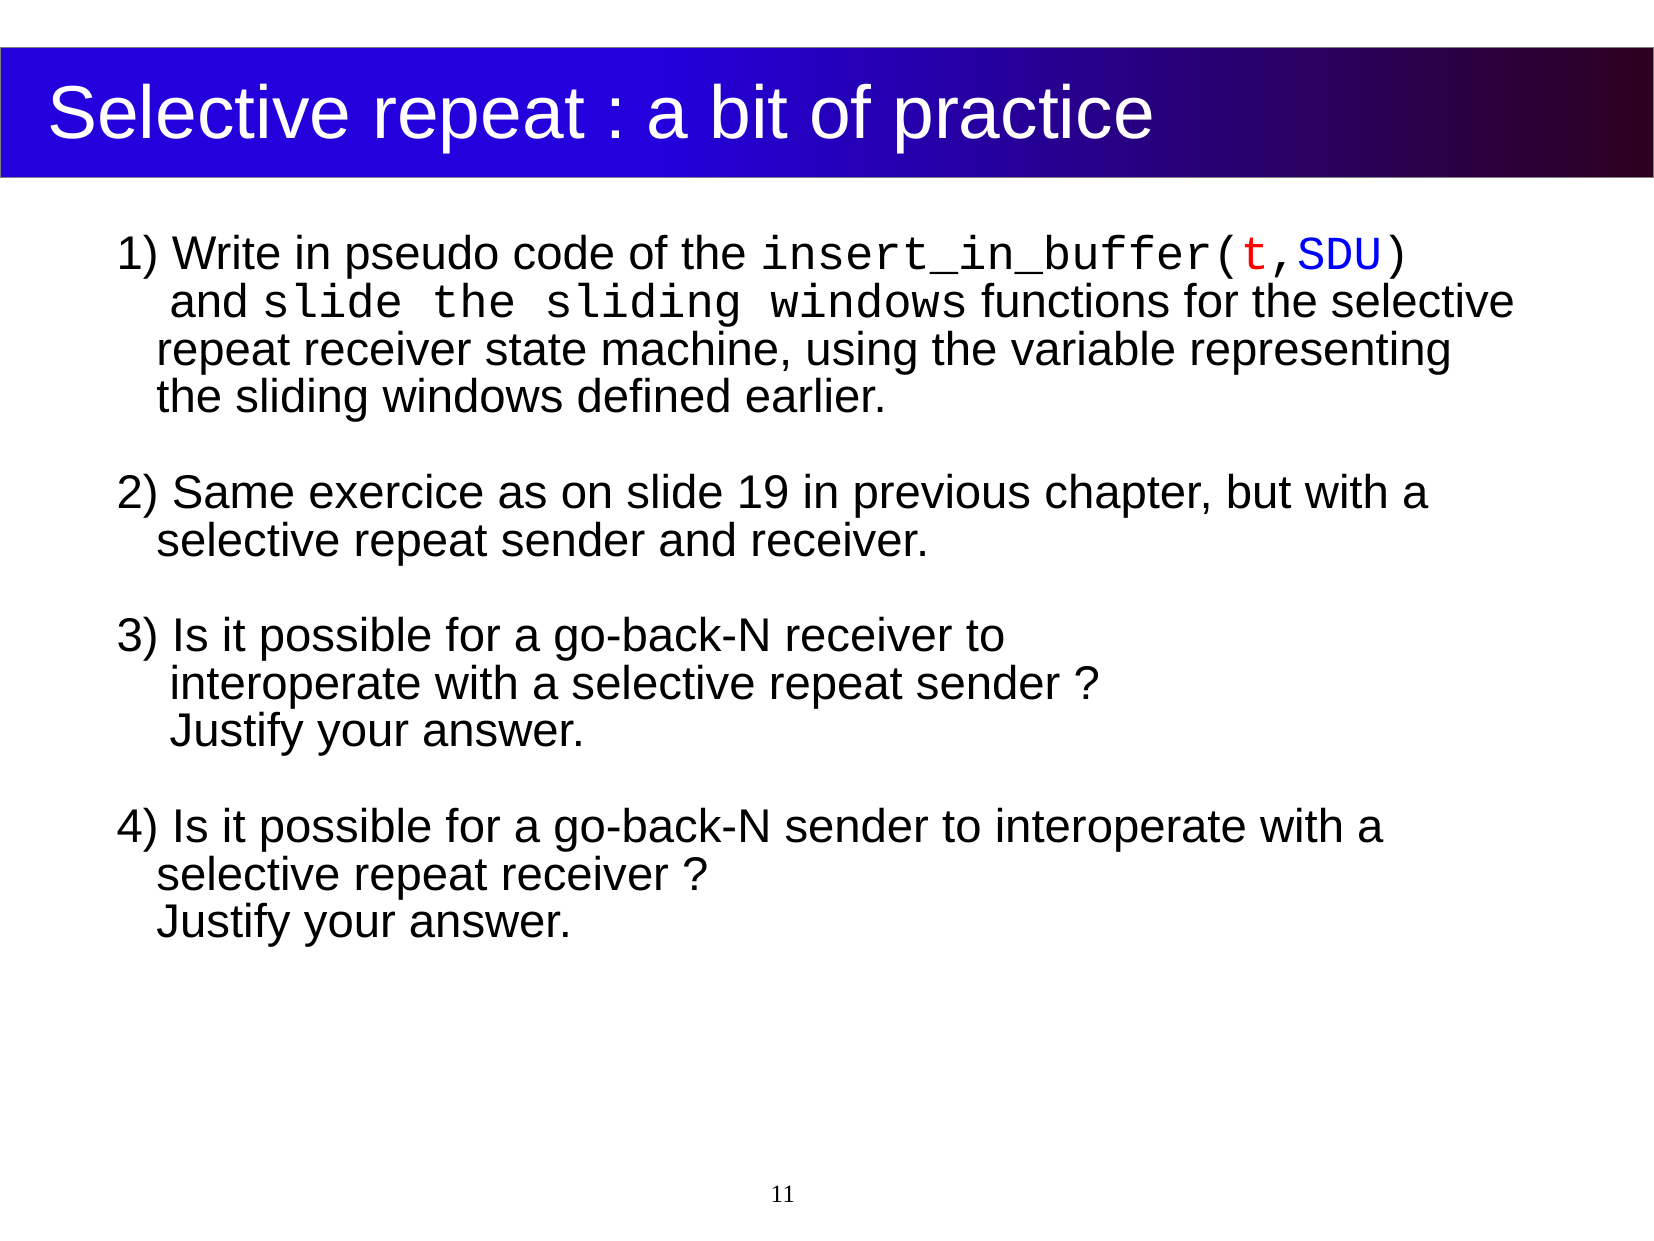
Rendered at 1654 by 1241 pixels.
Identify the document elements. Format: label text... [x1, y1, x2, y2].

list 1) Write in pseudo code of the insert_in_buffer(t,SDU) and slide the sliding windows functions for the selective repeat receiver state machine, using the variable representing the sliding windows defined earlier. 2) Same exercice as on slide 19 in previous chapter, but with a selective repeat sender and receiver. 3) Is it possible for a go-back-N receiver to interoperate with a selective repeat sender ? Justify your answer. 4) Is it possible for a go-back-N sender to interoperate with a selective repeat receiver ? Justify your answer. [116, 231, 1528, 951]
title Selective repeat : a bit of practice [47, 6, 1477, 225]
